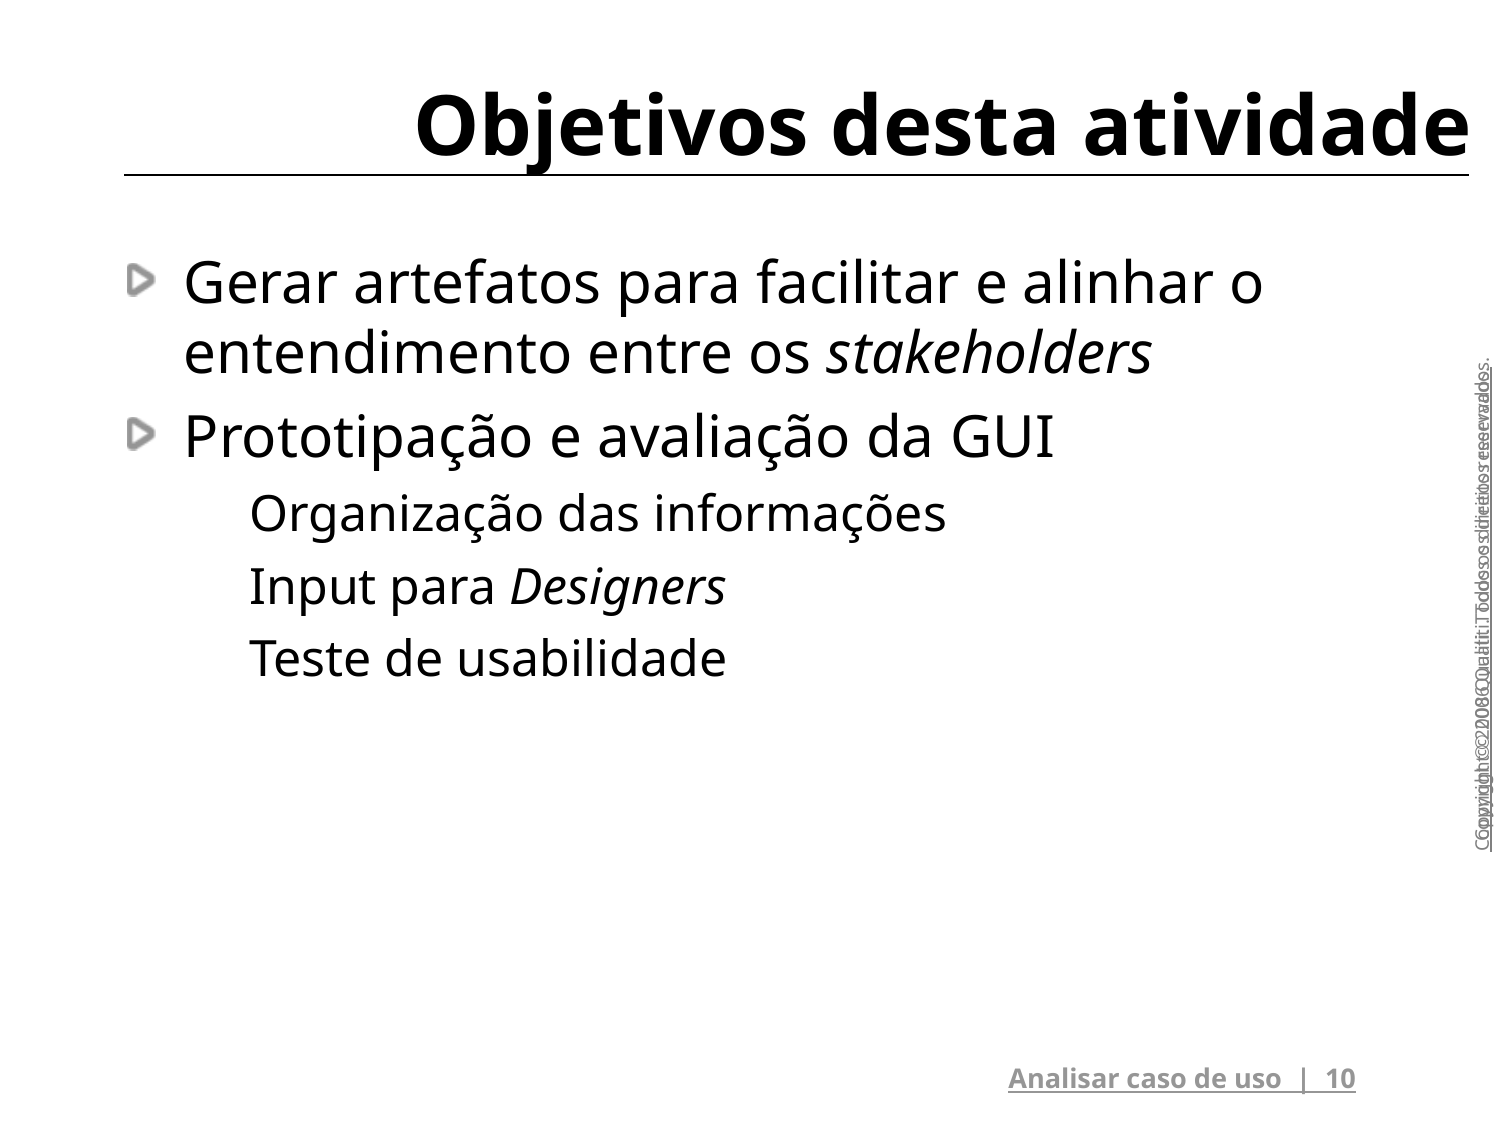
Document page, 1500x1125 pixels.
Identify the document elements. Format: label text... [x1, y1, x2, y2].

title Objetivos desta atividade [212, 0, 1488, 180]
text_box Analisar caso de uso | <número> [645, 1054, 1371, 1105]
list Gerar artefatos para facilitar e alinhar o entendimento entre os stakeholders Prototipação e avaliação da GUI Organização das informações Input para Designers Teste de usabilidade [112, 237, 1388, 835]
